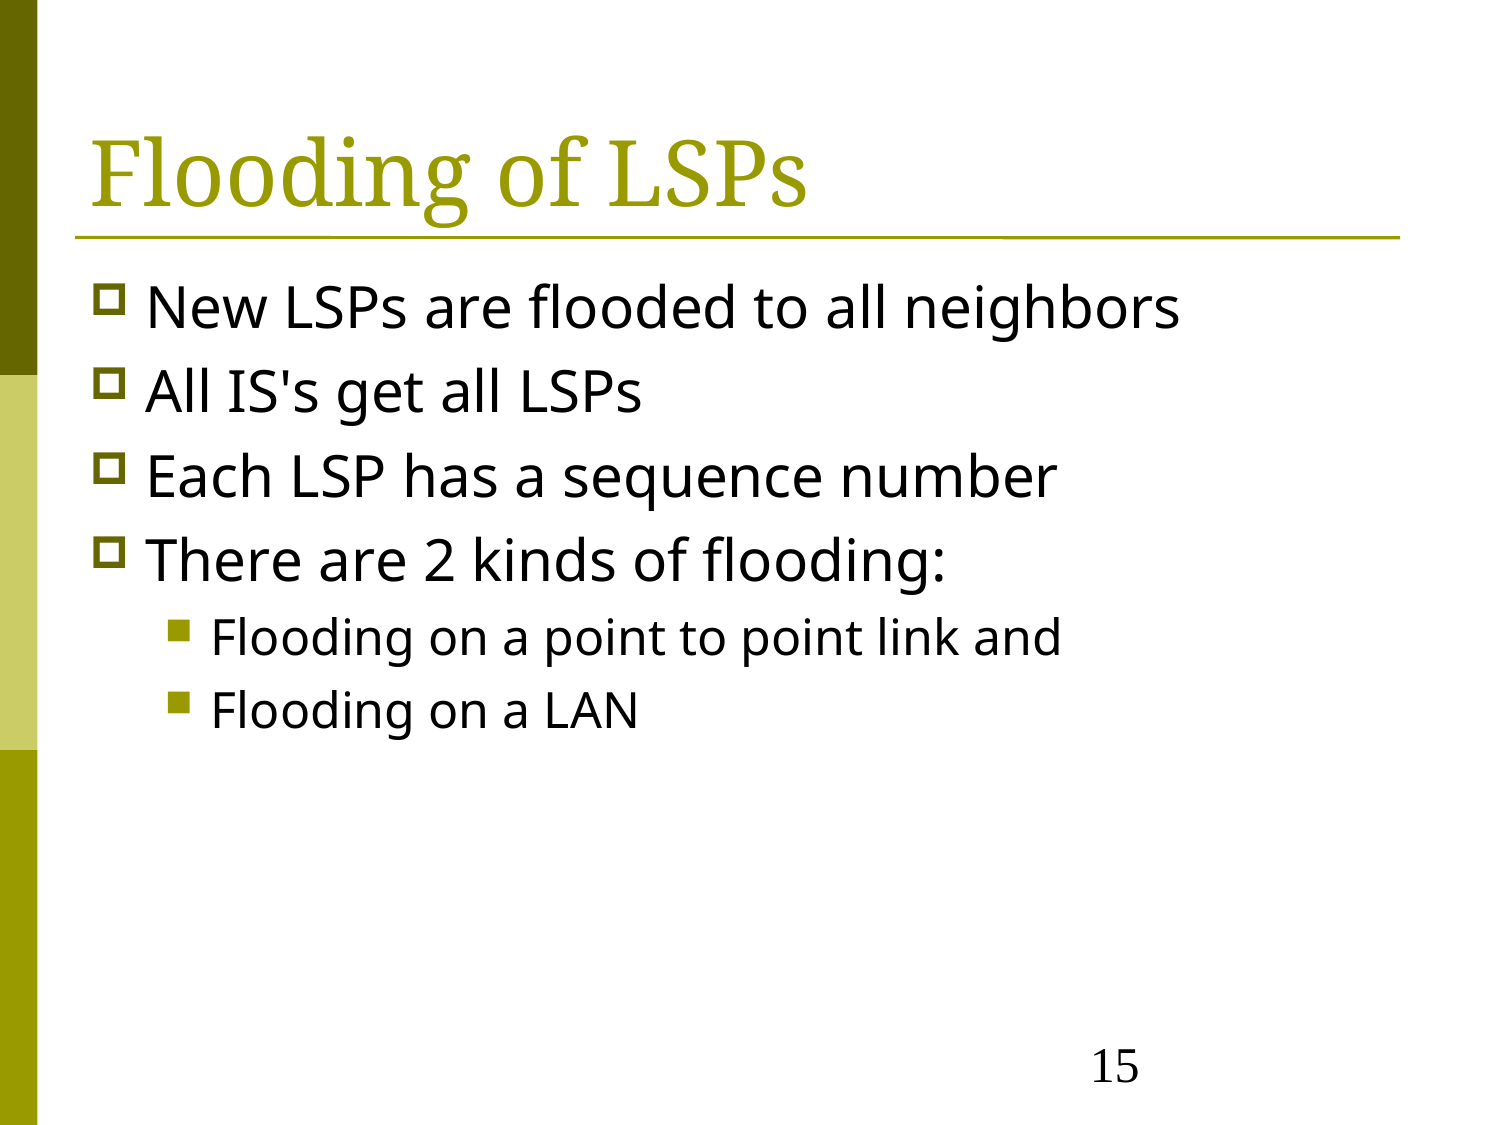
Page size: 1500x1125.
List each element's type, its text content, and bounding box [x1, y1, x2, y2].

title Flooding of LSPs [75, 45, 1426, 233]
text_box <number> [1074, 1025, 1425, 1101]
list New LSPs are flooded to all neighbors All IS's get all LSPs Each LSP has a sequence number There are 2 kinds of flooding: Flooding on a point to point link and Flooding on a LAN [75, 262, 1426, 1006]
